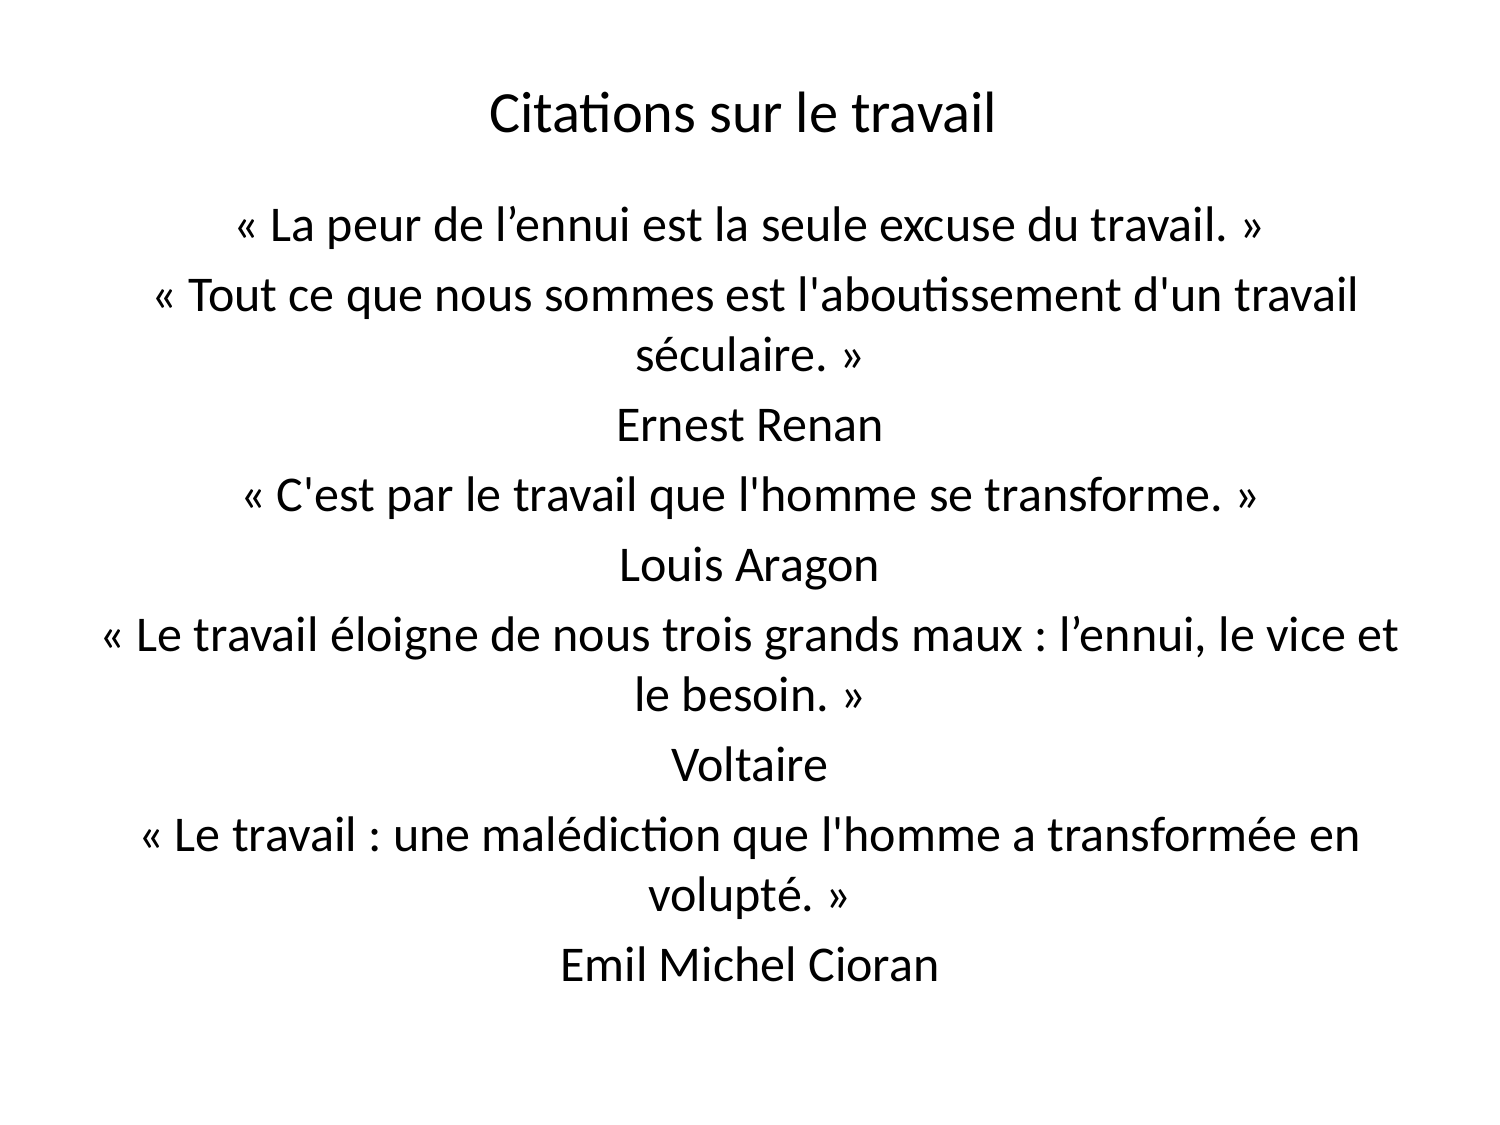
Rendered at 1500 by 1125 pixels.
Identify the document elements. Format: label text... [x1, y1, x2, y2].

list « La peur de l’ennui est la seule excuse du travail. » « Tout ce que nous sommes est l'aboutissement d'un travail séculaire. » Ernest Renan « C'est par le travail que l'homme se transforme. » Louis Aragon « Le travail éloigne de nous trois grands maux : l’ennui, le vice et le besoin. » Voltaire « Le travail : une malédiction que l'homme a transformée en volupté. » Emil Michel Cioran [75, 184, 1425, 1083]
title Citations sur le travail [75, 45, 1425, 173]
